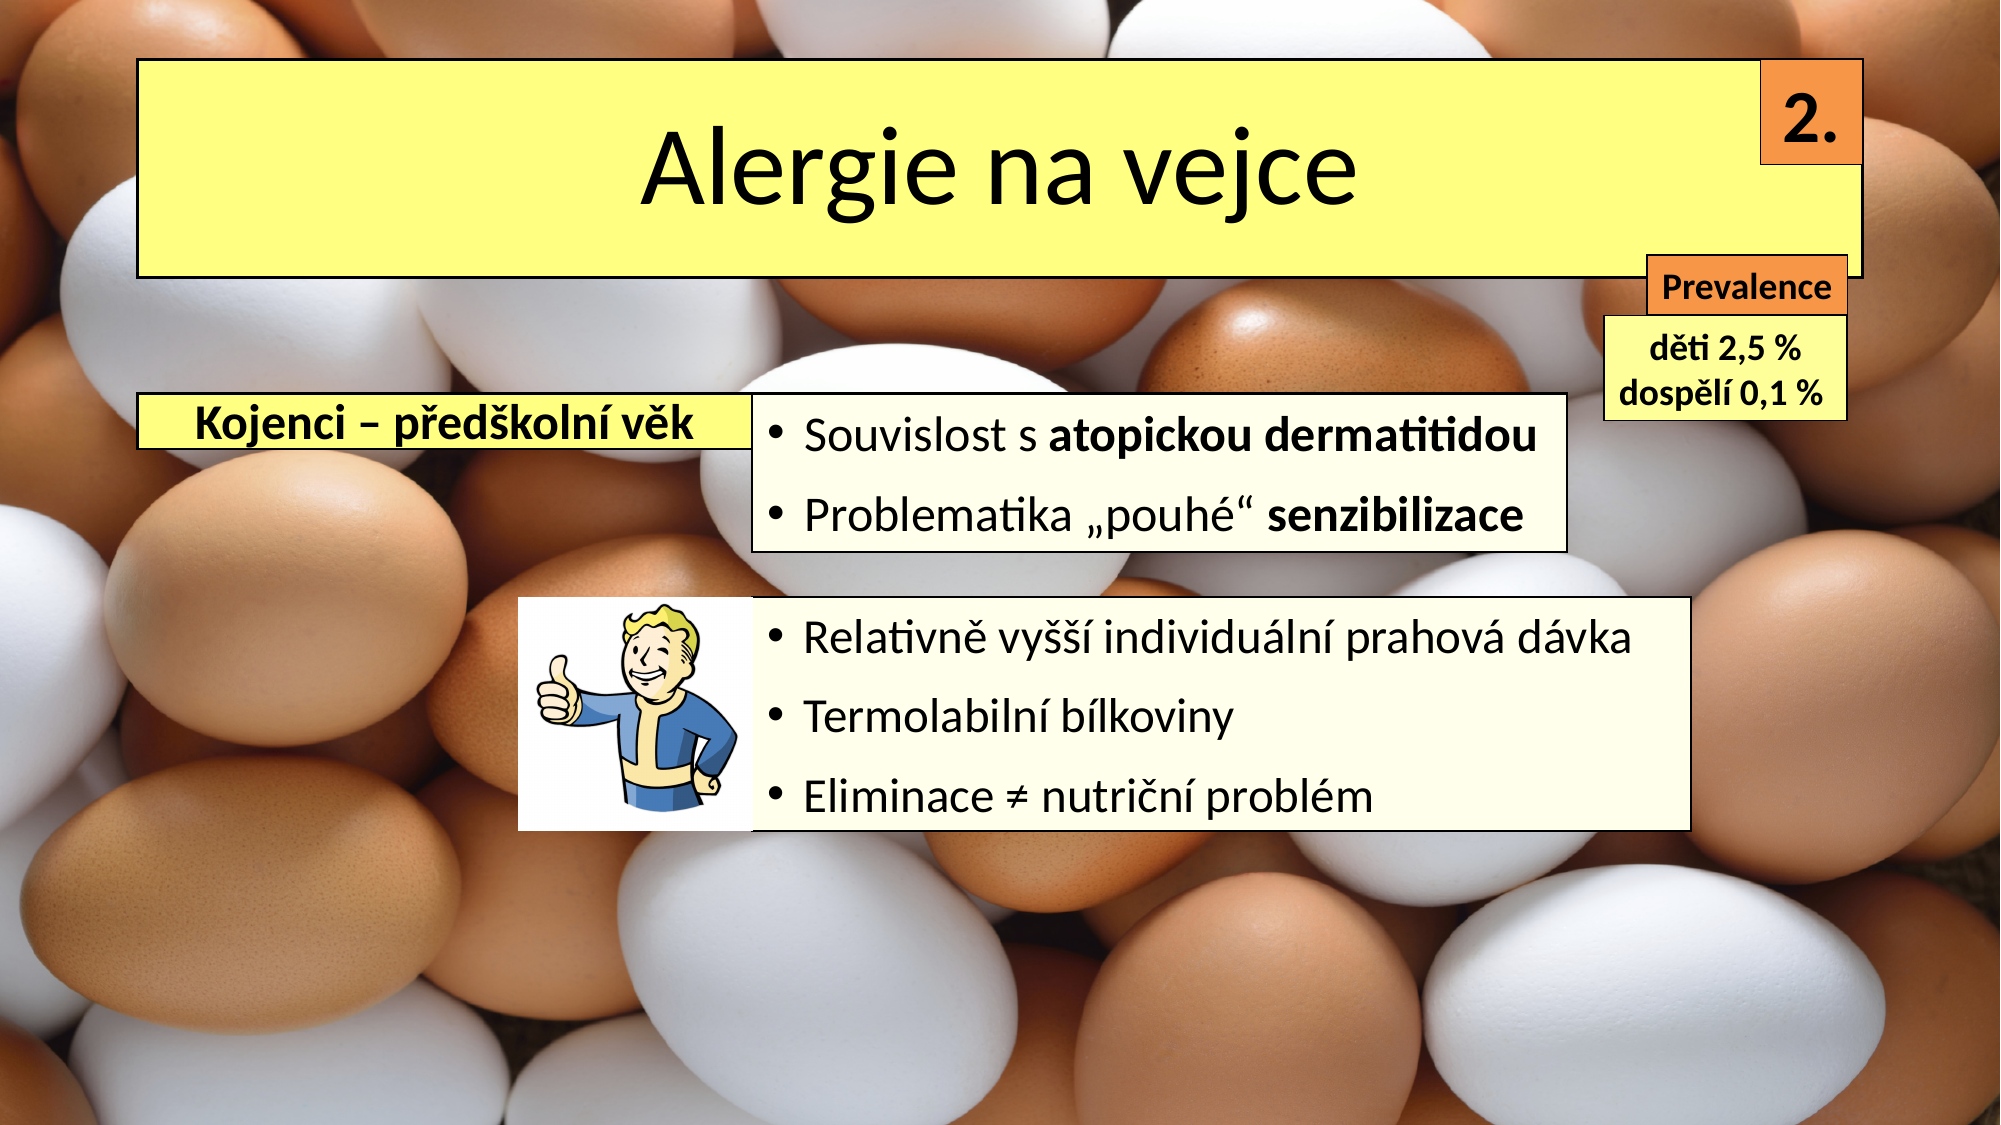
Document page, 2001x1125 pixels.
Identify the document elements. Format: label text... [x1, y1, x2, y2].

text_box Souvislost s atopickou dermatitidou Problematika „pouhé“ senzibilizace [752, 393, 1568, 553]
text_box 2. [1760, 60, 1863, 165]
text_box Alergie na vejce [137, 59, 1863, 278]
picture [0, 0, 2000, 1125]
list Relativně vyšší individuální prahová dávka Termolabilní bílkoviny Eliminace ≠ nutriční problém [753, 597, 1692, 831]
text_box Prevalence [1647, 255, 1848, 315]
text_box Kojenci – předškolní věk [137, 393, 751, 450]
text_box děti 2,5 % dospělí 0,1 % [1604, 315, 1847, 420]
